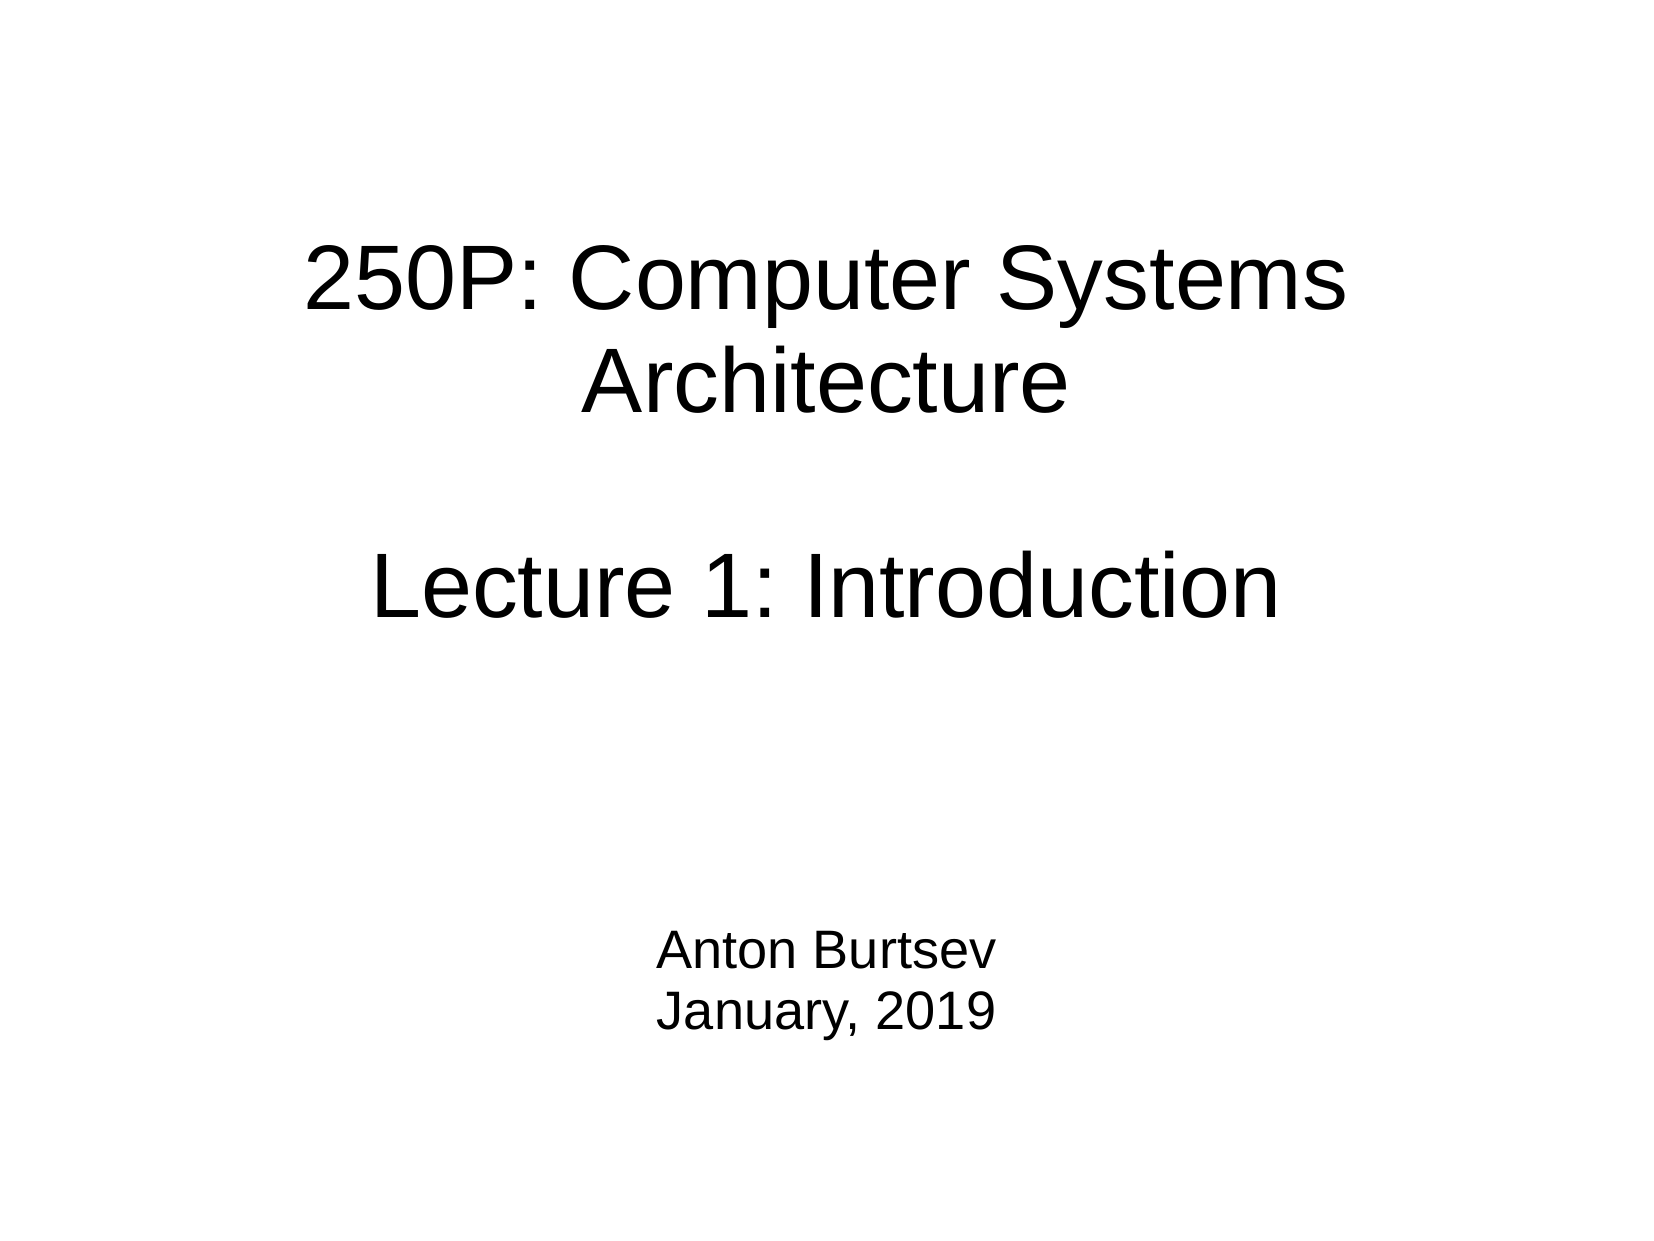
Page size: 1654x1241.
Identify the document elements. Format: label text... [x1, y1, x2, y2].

subtitle Anton Burtsev January, 2019 [82, 637, 1571, 1109]
title 250P: Computer Systems Architecture Lecture 1: Introduction [82, 113, 1571, 637]
